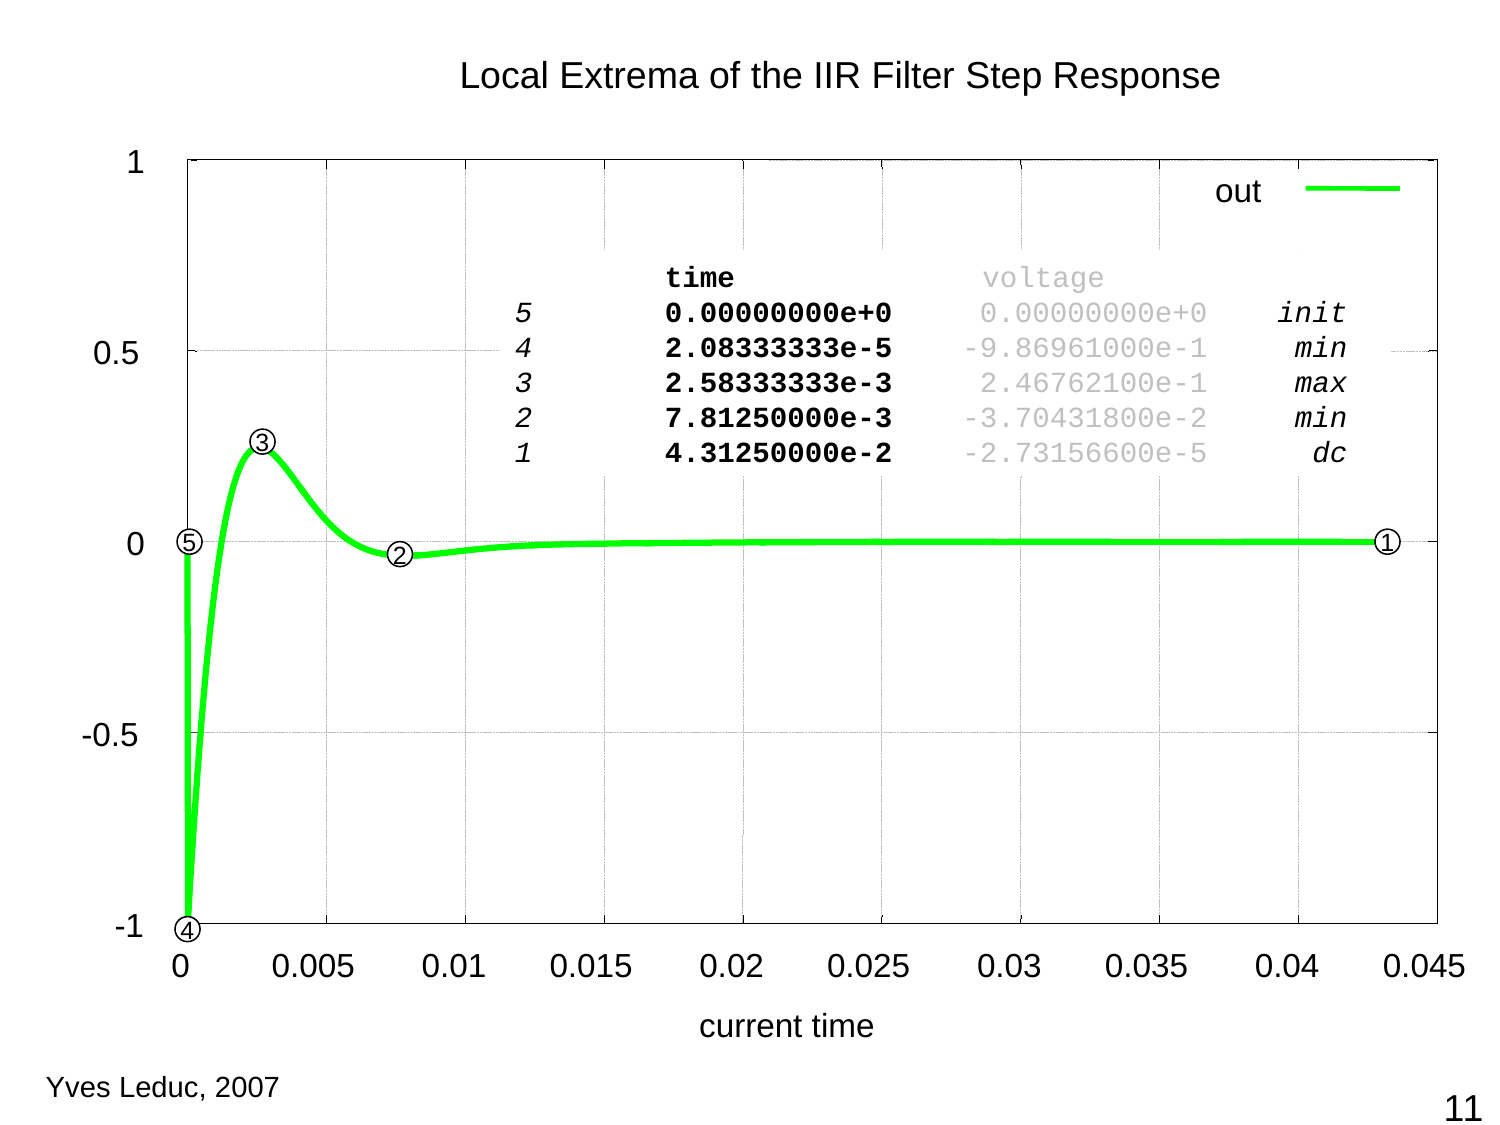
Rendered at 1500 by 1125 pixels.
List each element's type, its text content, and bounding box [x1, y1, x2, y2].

text_box 0.005 [262, 944, 356, 985]
text_box 0 [162, 944, 191, 985]
text_box 0.5 [83, 331, 140, 372]
text_box -1 [114, 904, 145, 945]
text_box 1 [116, 140, 145, 181]
text_box Local Extrema of the IIR Filter Step Response [444, 43, 1237, 104]
text_box 0.03 [967, 944, 1043, 985]
text_box current time [699, 1004, 876, 1045]
text_box 0.045 [1373, 944, 1467, 985]
text_box 0.02 [690, 944, 765, 985]
text_box 2 [387, 541, 413, 567]
text_box 0.04 [1245, 944, 1320, 985]
text_box 4 [174, 916, 201, 942]
text_box out [1215, 169, 1262, 210]
text_box 0.025 [817, 944, 911, 985]
text_box 5 [177, 529, 203, 555]
text_box 0.01 [412, 944, 487, 985]
text_box -0.5 [81, 713, 139, 754]
text_box 3 [249, 429, 276, 455]
text_box 0 [116, 522, 145, 563]
text_box 0.035 [1095, 944, 1189, 985]
text_box time voltage 5 0.00000000e+0 0.00000000e+0 init 4 2.08333333e-5 -9.86961000e-1 min 3 2.58333333e-3 2.46762100e-1 max 2 7.81250000e-3 -3.70431800e-2 min 1 4.31250000e-2 -2.73156600e-5 dc [500, 250, 1392, 476]
text_box 0.015 [540, 944, 633, 985]
text_box 1 [1374, 529, 1401, 555]
